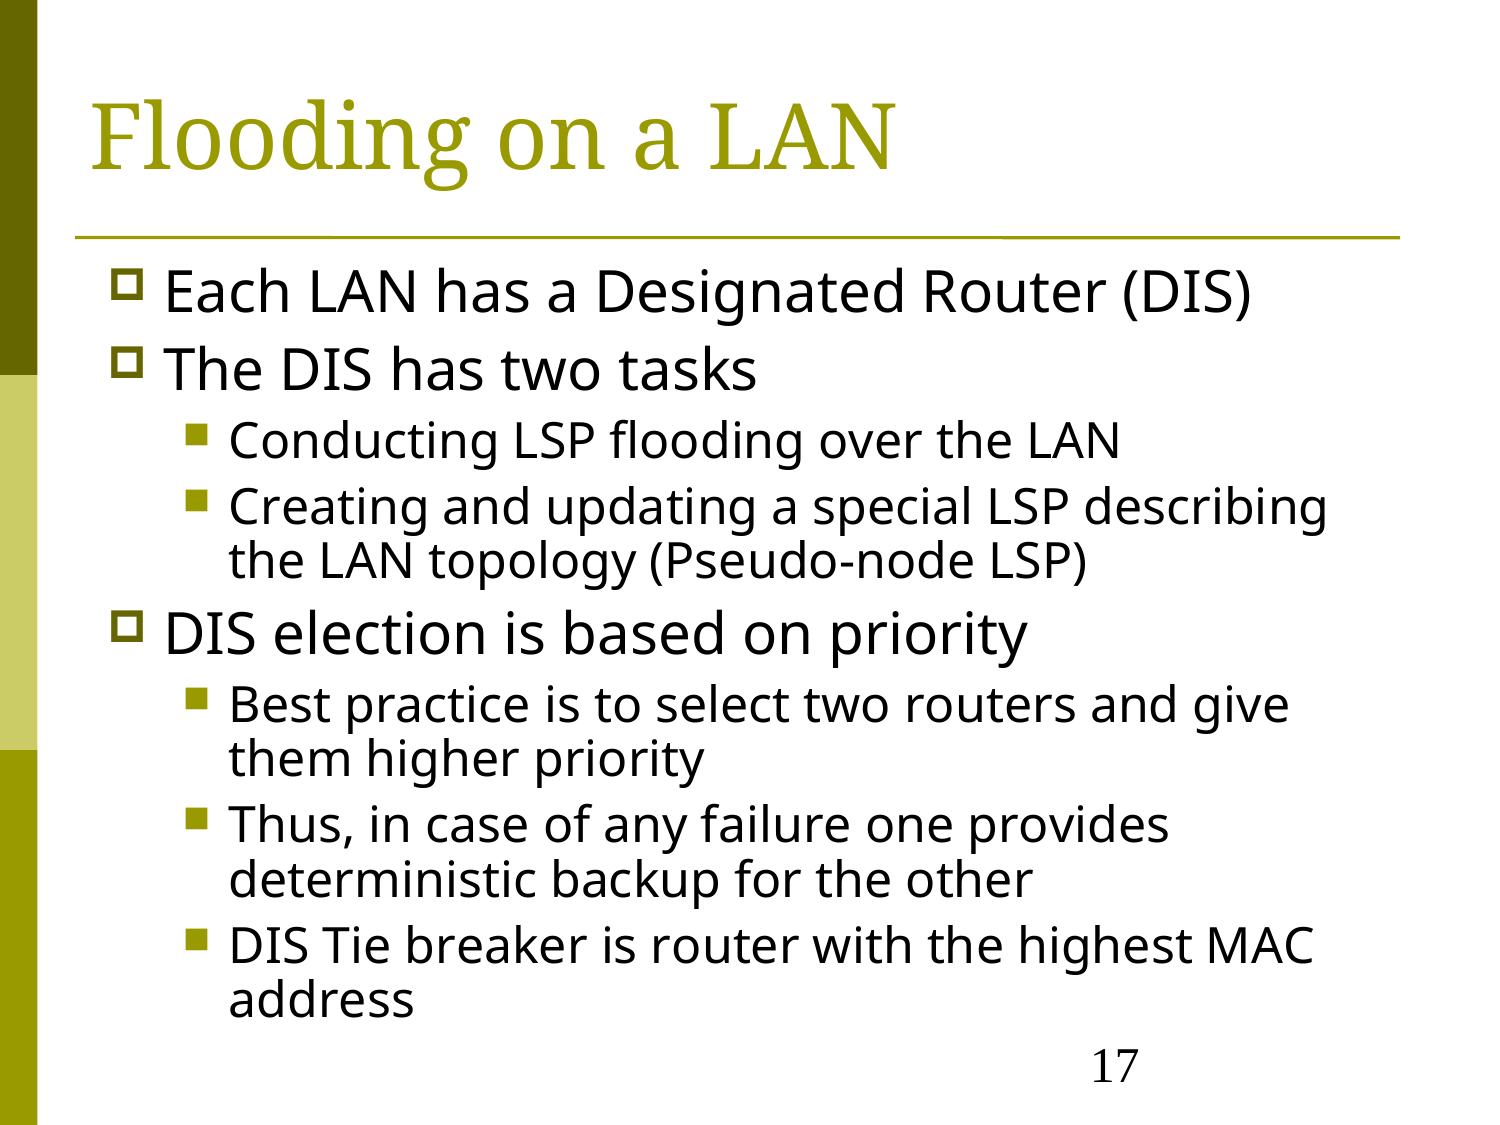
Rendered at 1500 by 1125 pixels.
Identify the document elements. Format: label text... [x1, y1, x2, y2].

list Each LAN has a Designated Router (DIS) The DIS has two tasks Conducting LSP flooding over the LAN Creating and updating a special LSP describing the LAN topology (Pseudo-node LSP) DIS election is based on priority Best practice is to select two routers and give them higher priority Thus, in case of any failure one provides deterministic backup for the other DIS Tie breaker is router with the highest MAC address [92, 254, 1396, 1091]
text_box <number> [1074, 1025, 1425, 1101]
title Flooding on a LAN [75, 8, 1426, 196]
